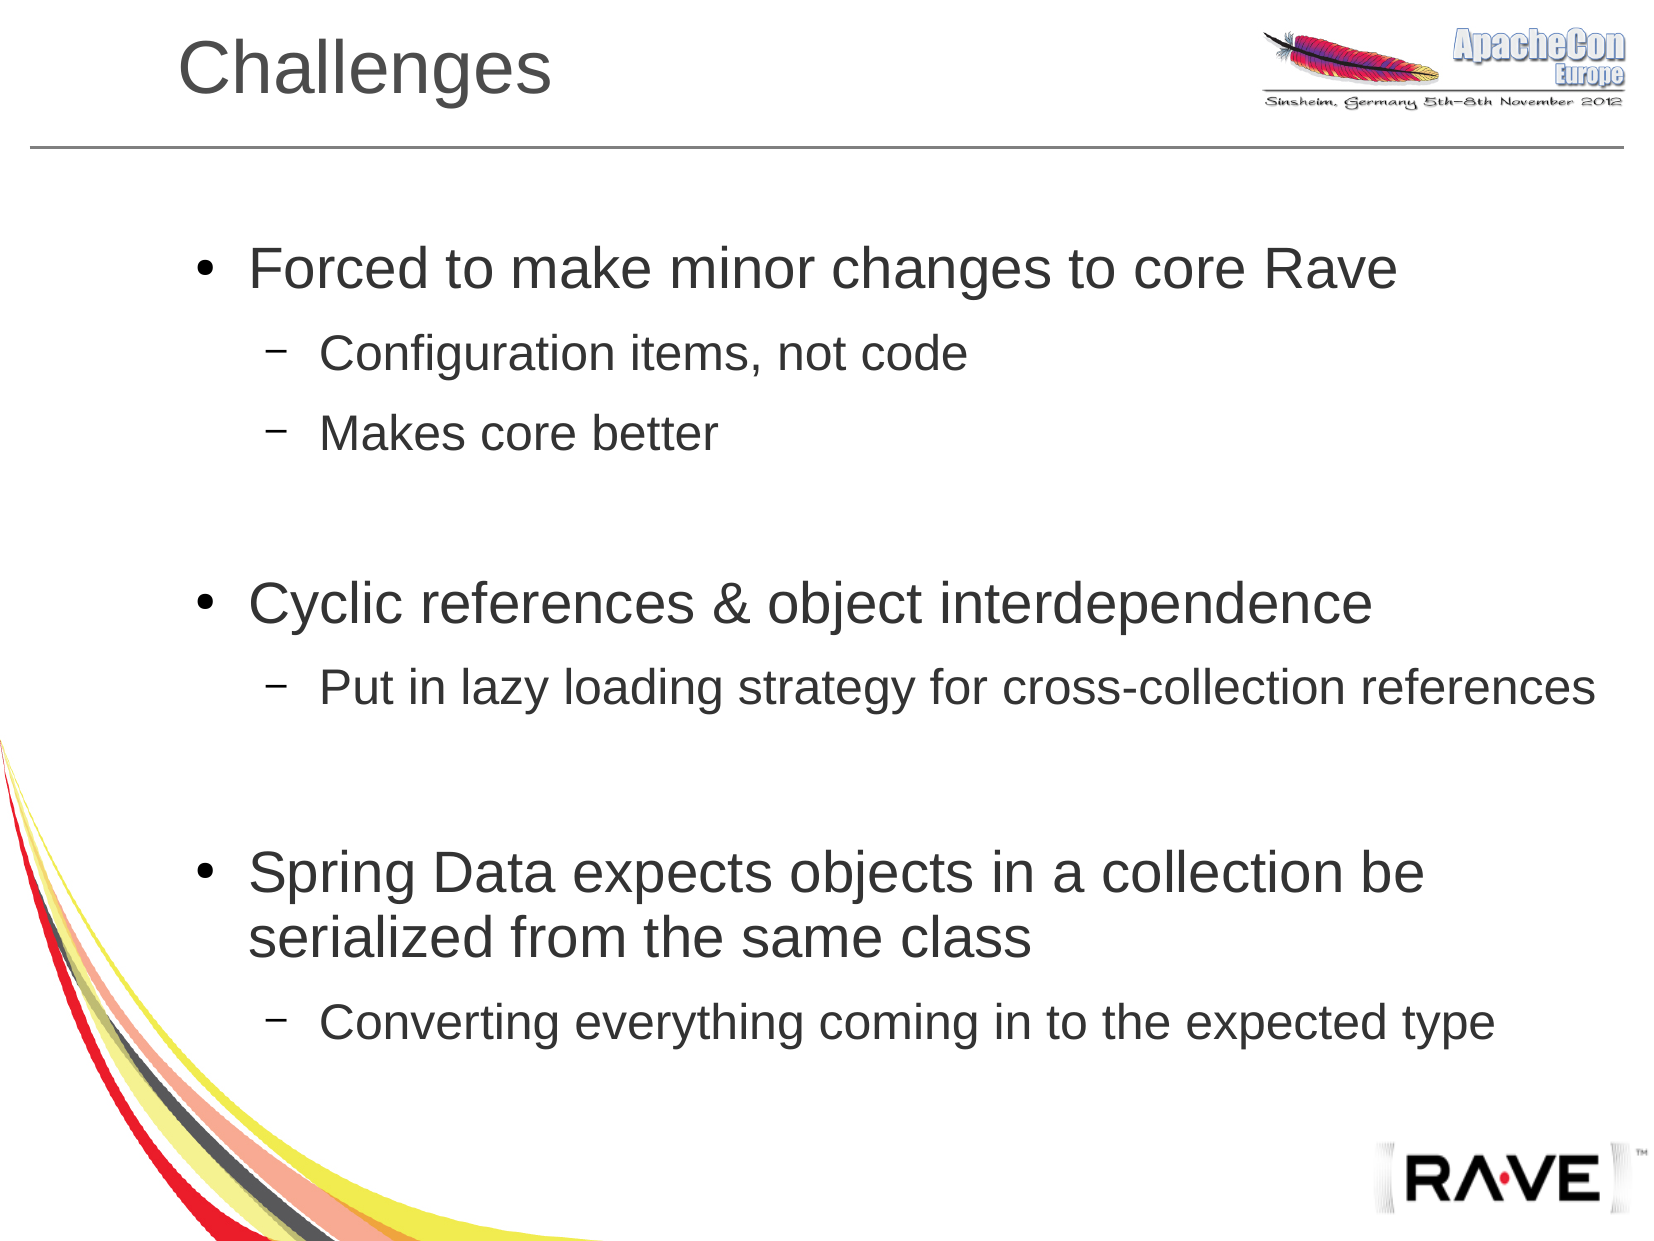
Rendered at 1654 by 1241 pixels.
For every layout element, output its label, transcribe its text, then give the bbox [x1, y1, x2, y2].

list Forced to make minor changes to core Rave Configuration items, not code Makes core better Cyclic references & object interdependence Put in lazy loading strategy for cross-collection references Spring Data expects objects in a collection be serialized from the same class Converting everything coming in to the expected type [177, 236, 1625, 1093]
title Challenges [177, 11, 1536, 125]
picture [0, 0, 1654, 1241]
